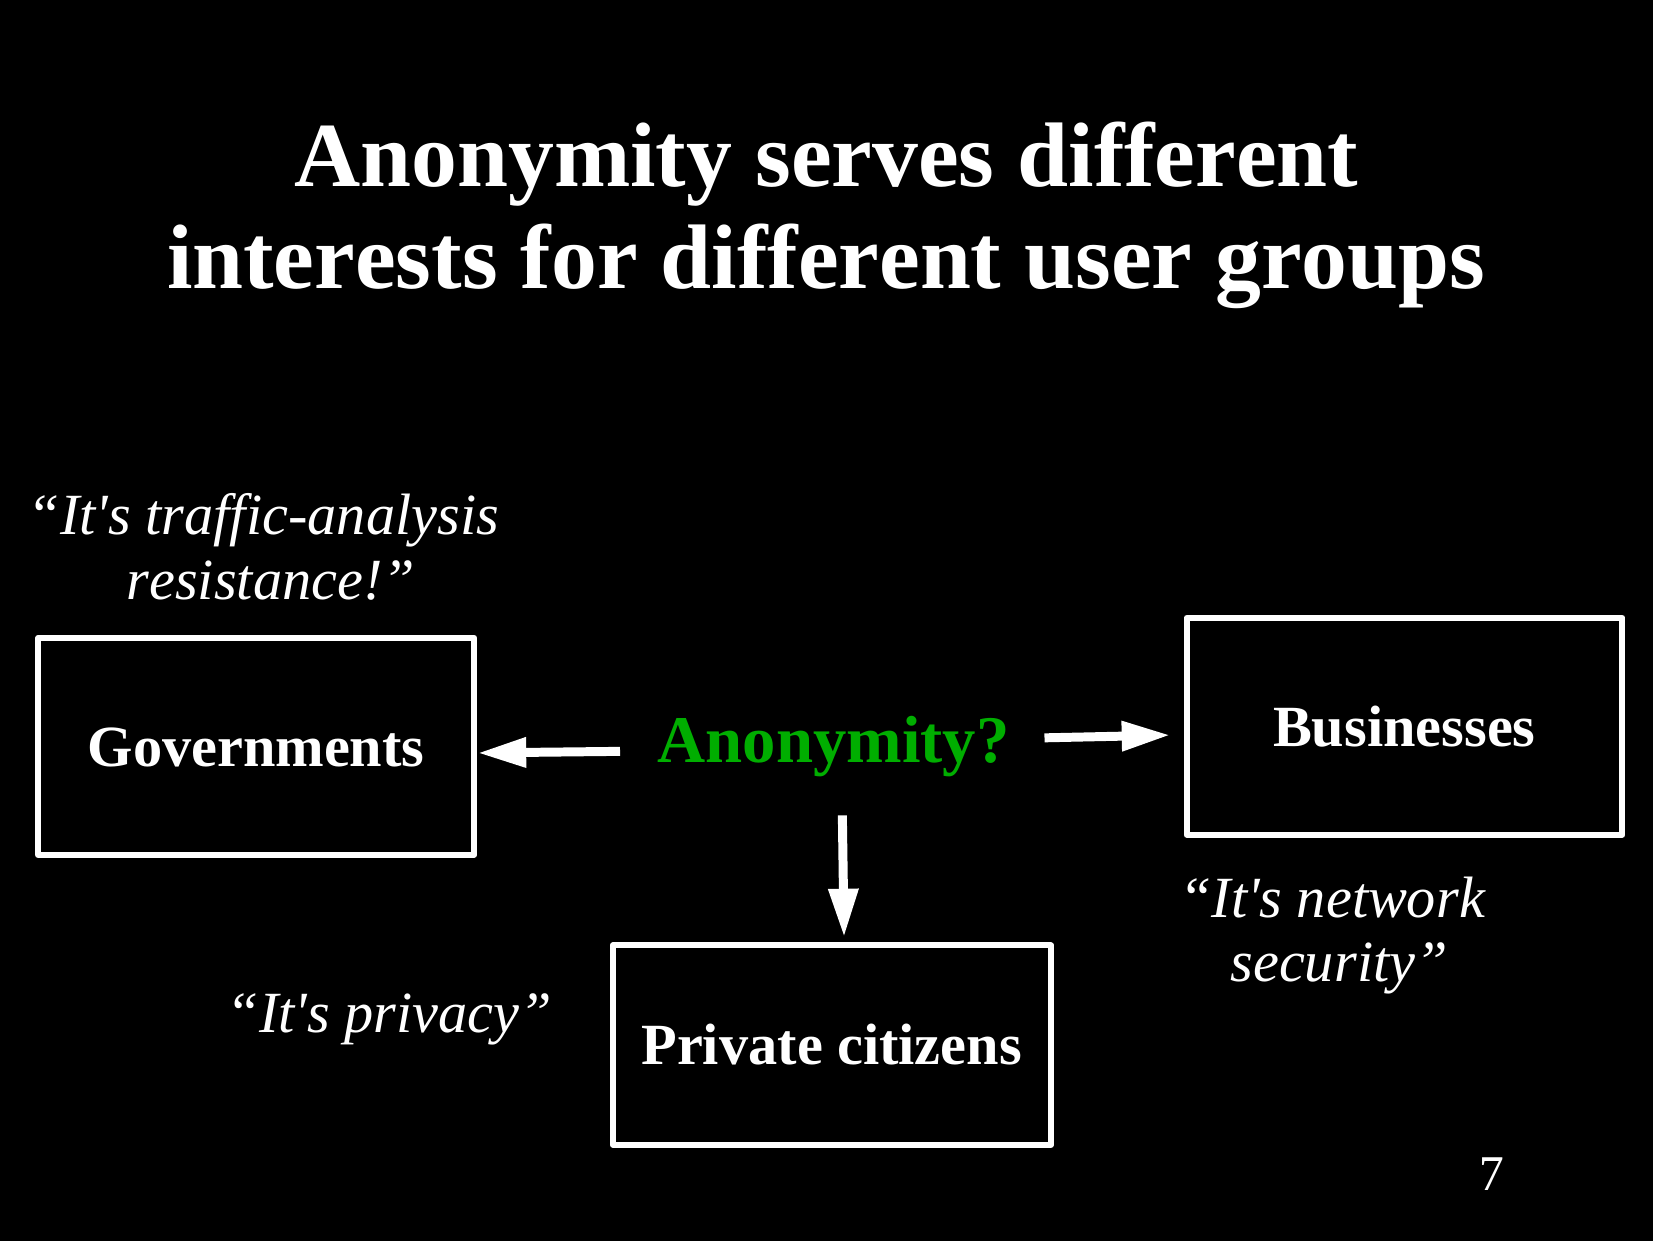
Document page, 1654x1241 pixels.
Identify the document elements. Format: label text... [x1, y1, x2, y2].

text_box Governments [38, 637, 475, 855]
text_box Anonymity? [632, 668, 1036, 813]
text_box “It's network security” [1179, 865, 1567, 995]
text_box Private citizens [612, 945, 1051, 1145]
title Anonymity serves different interests for different user groups [121, 86, 1534, 327]
text_box Businesses [1186, 617, 1623, 835]
text_box “It's traffic-analysis resistance!” [27, 482, 515, 625]
text_box “It's privacy” [226, 980, 586, 1052]
